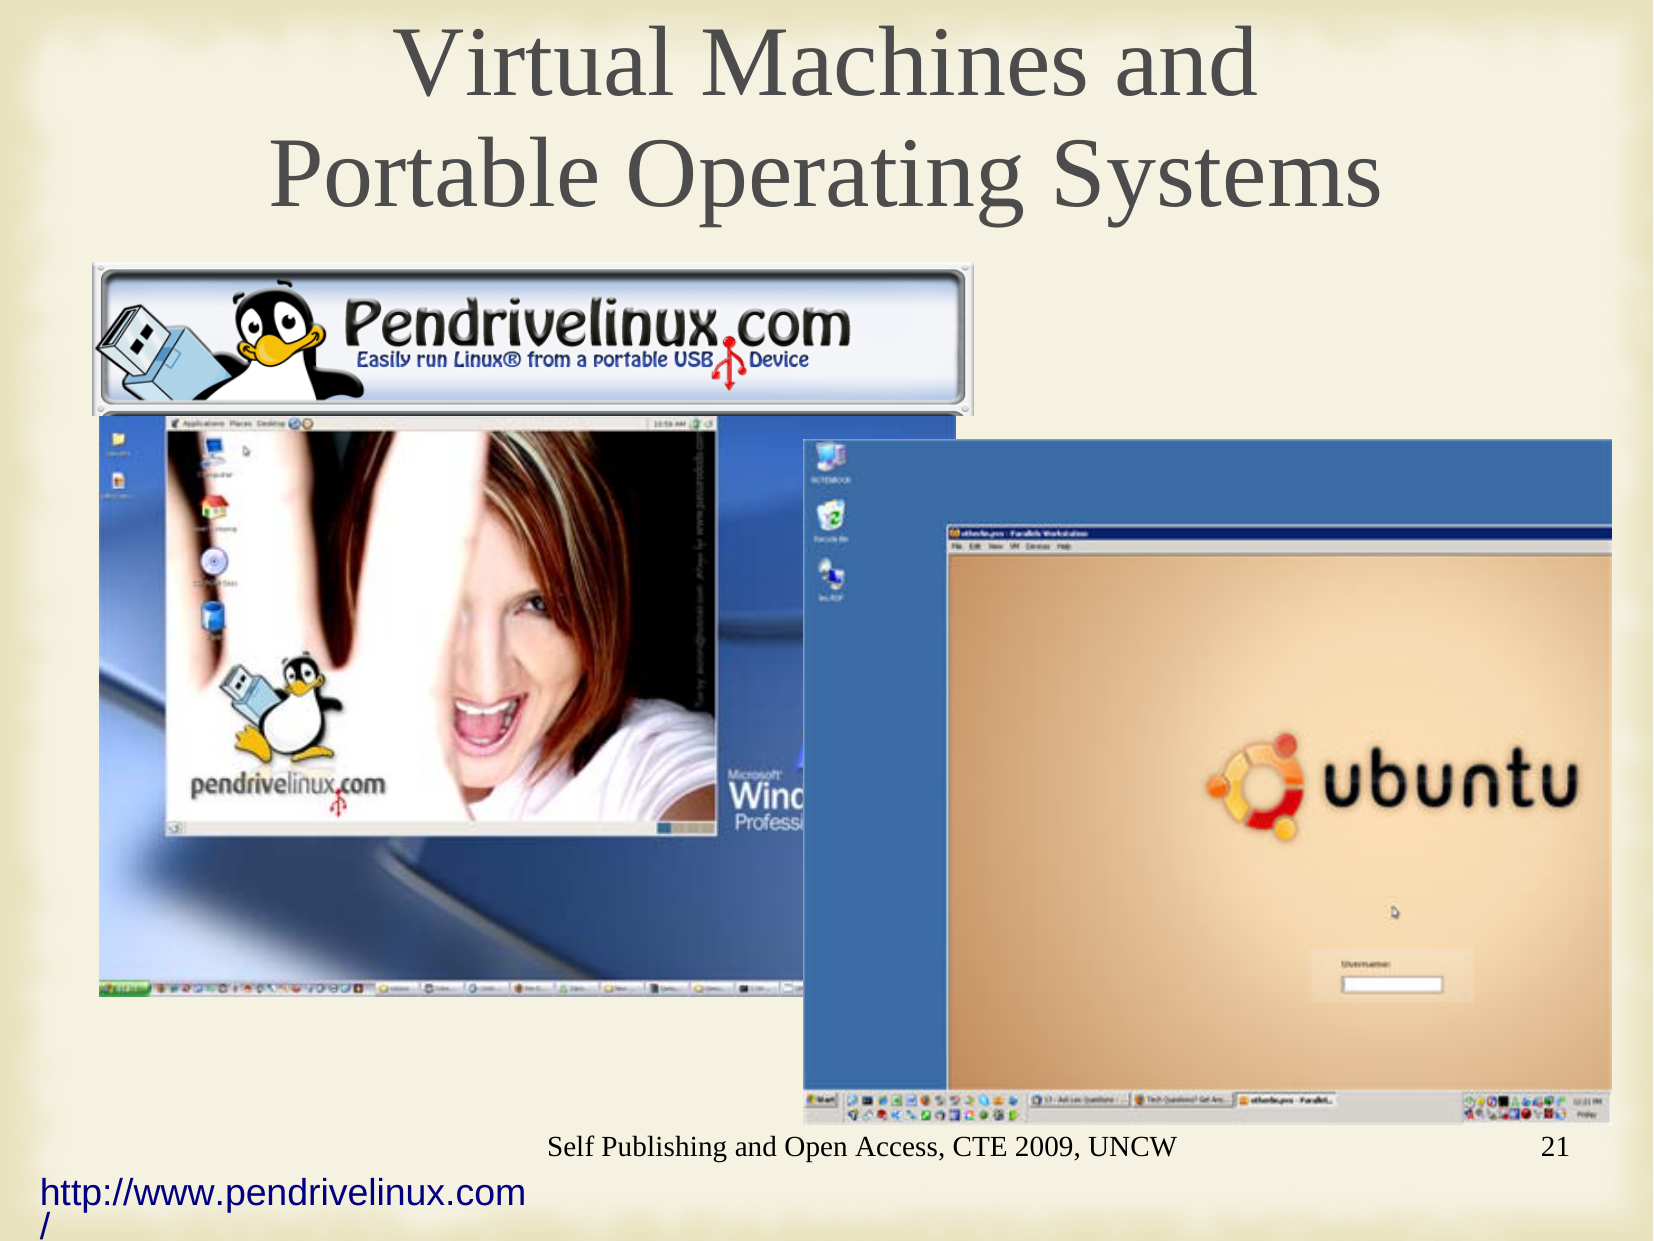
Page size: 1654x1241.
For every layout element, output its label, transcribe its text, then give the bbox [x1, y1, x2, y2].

text_box http://www.pendrivelinux.com/ [25, 1163, 550, 1221]
title Virtual Machines and Portable Operating Systems [82, 6, 1571, 229]
picture [0, 0, 1654, 1241]
